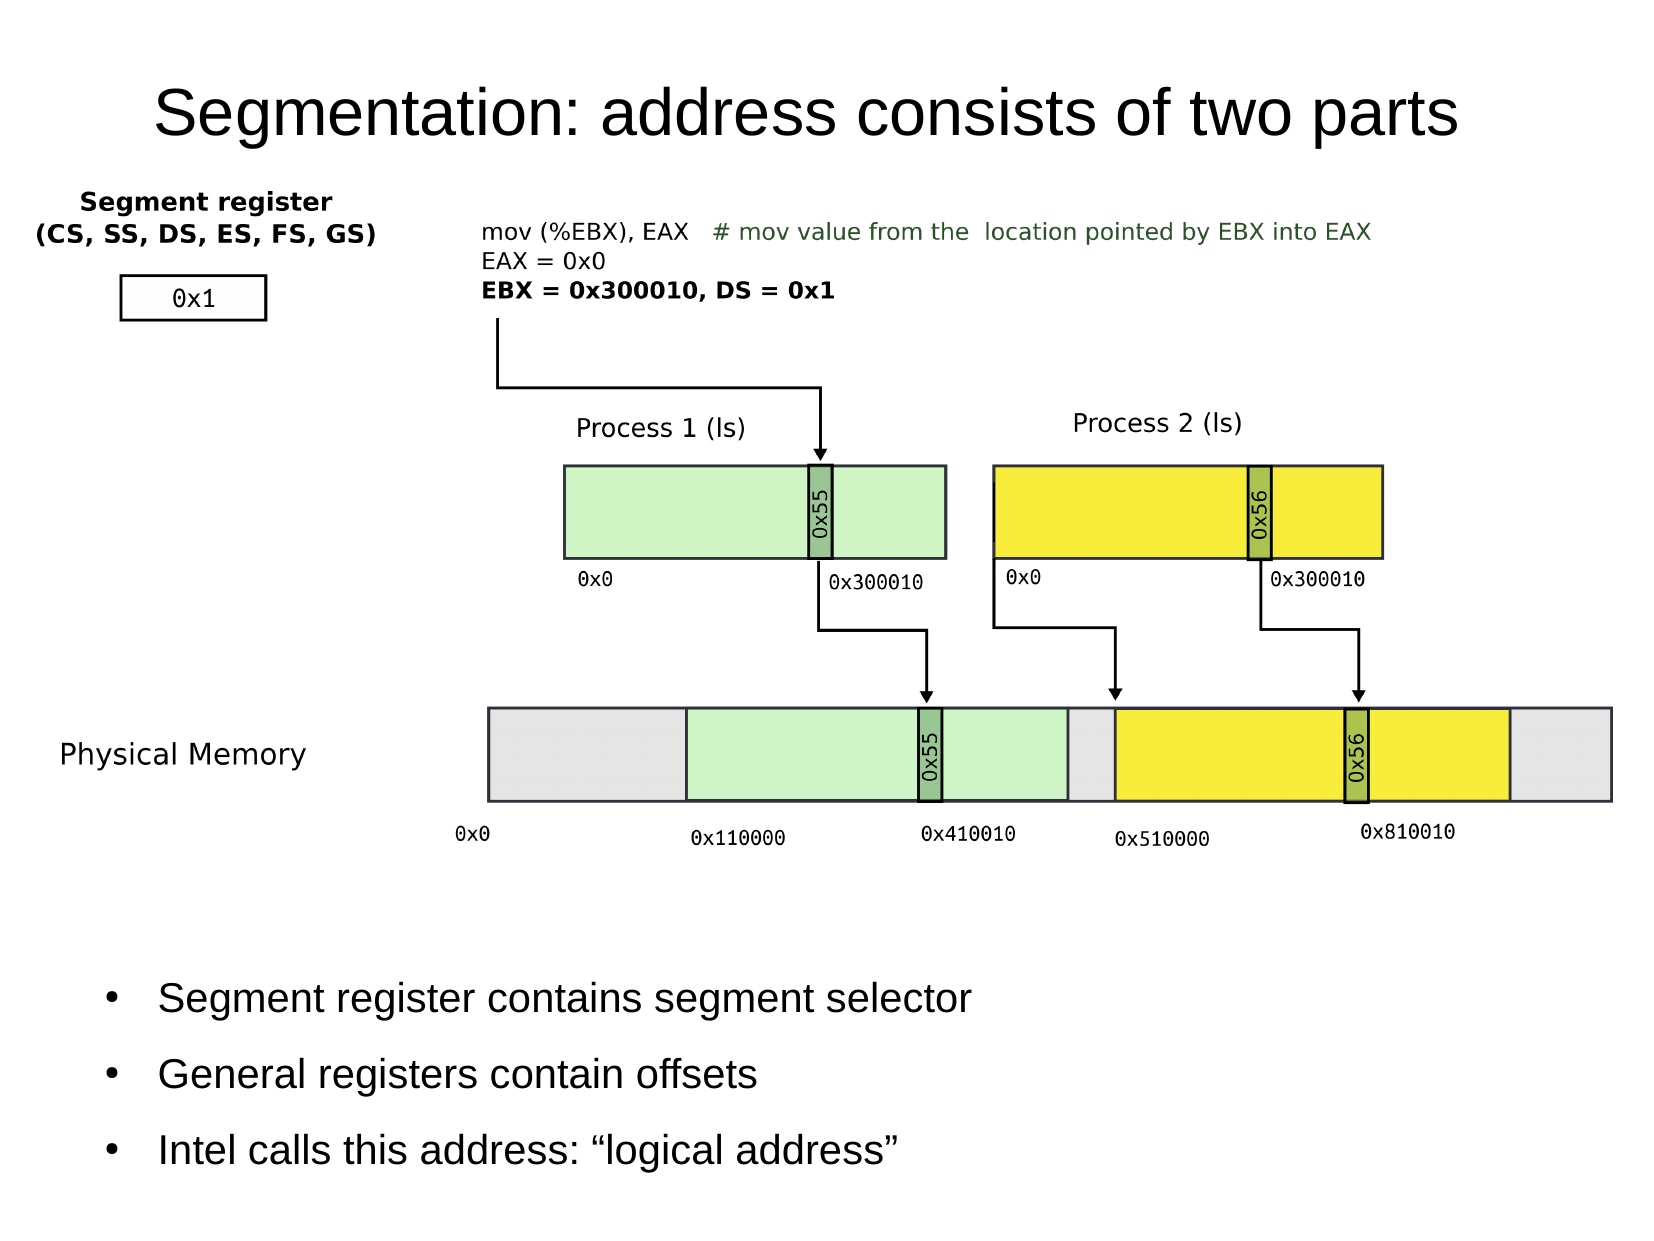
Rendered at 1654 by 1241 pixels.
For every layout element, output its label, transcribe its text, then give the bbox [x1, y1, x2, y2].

list Segment register contains segment selector General registers contain offsets Intel calls this address: “logical address” [86, 975, 1576, 1201]
picture [37, 191, 1613, 846]
list Segmentation: address consists of two parts [82, 75, 1576, 151]
